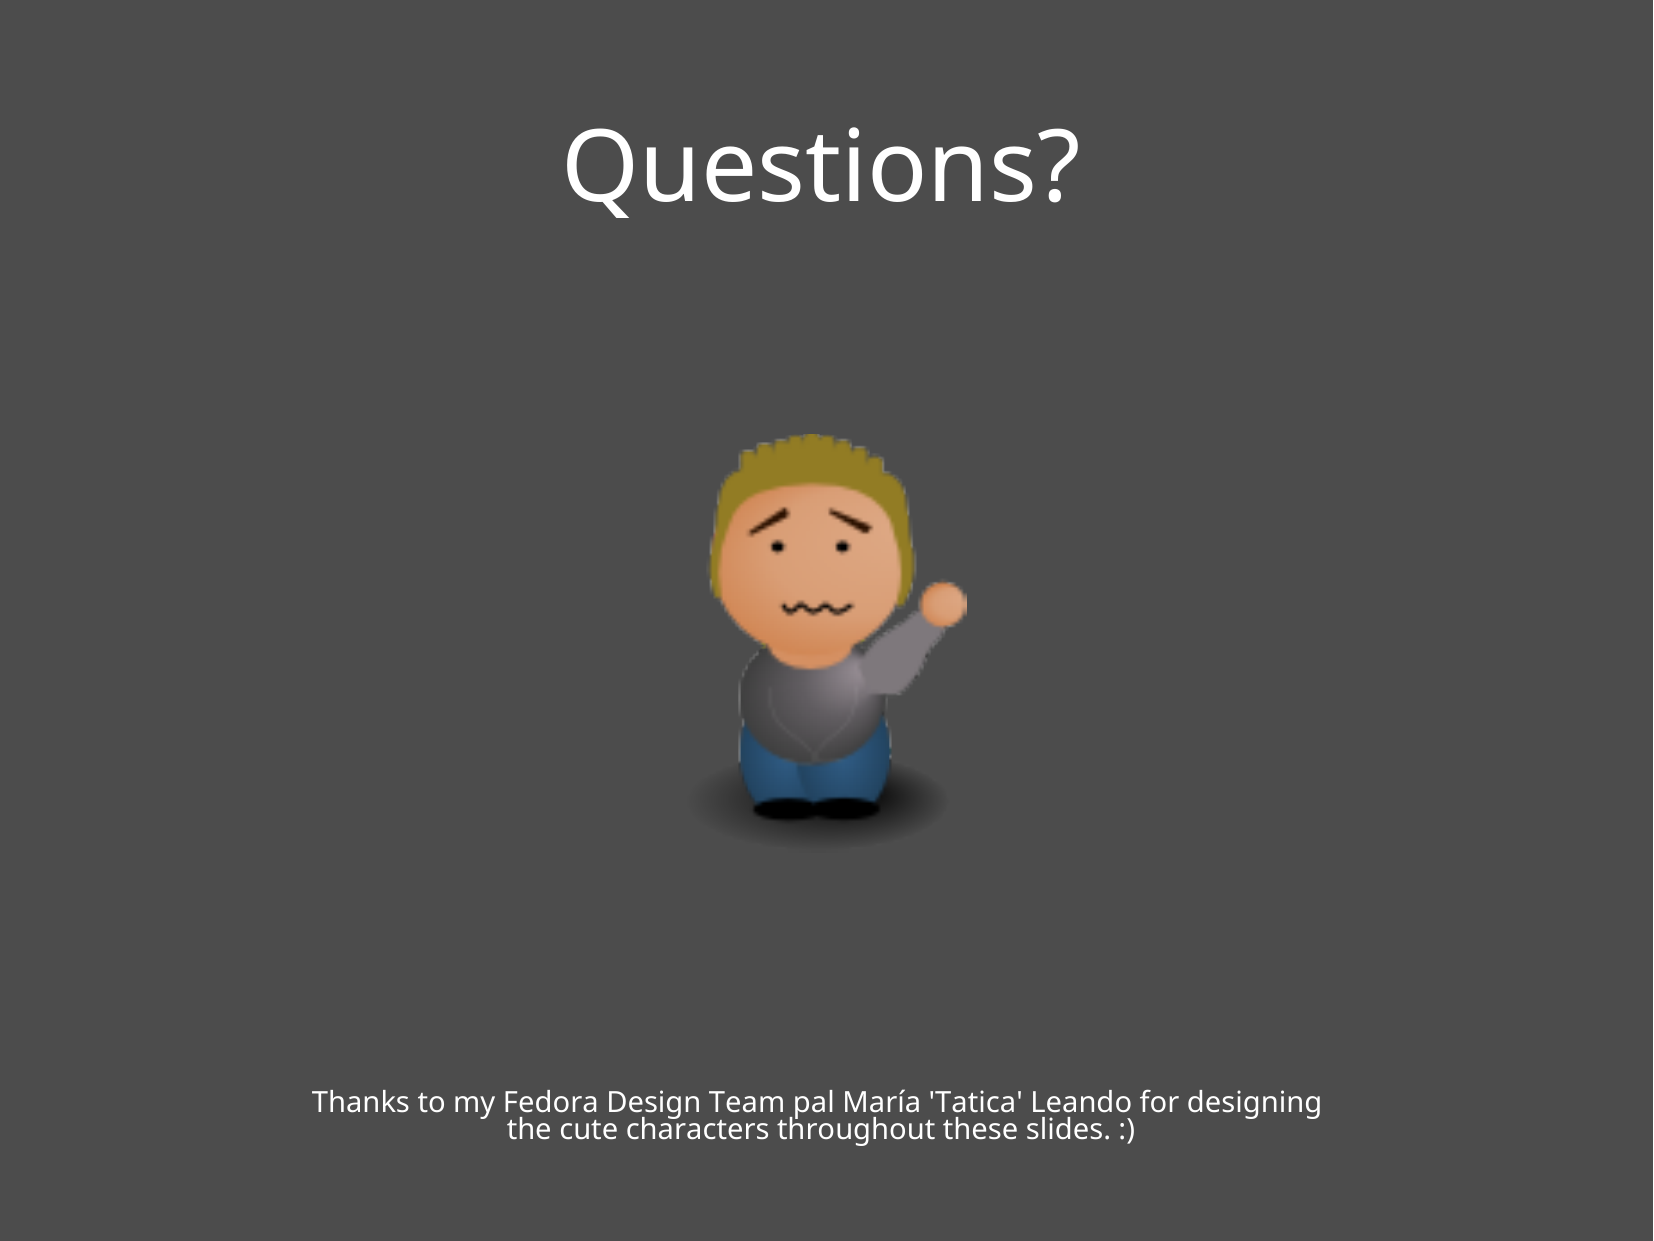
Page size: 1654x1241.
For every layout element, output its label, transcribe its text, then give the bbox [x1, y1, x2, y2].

title Questions? [71, 41, 1572, 304]
title Thanks to my Fedora Design Team pal María 'Tatica' Leando for designing the cute characters throughout these slides. :) [71, 986, 1572, 1241]
picture [687, 434, 967, 853]
